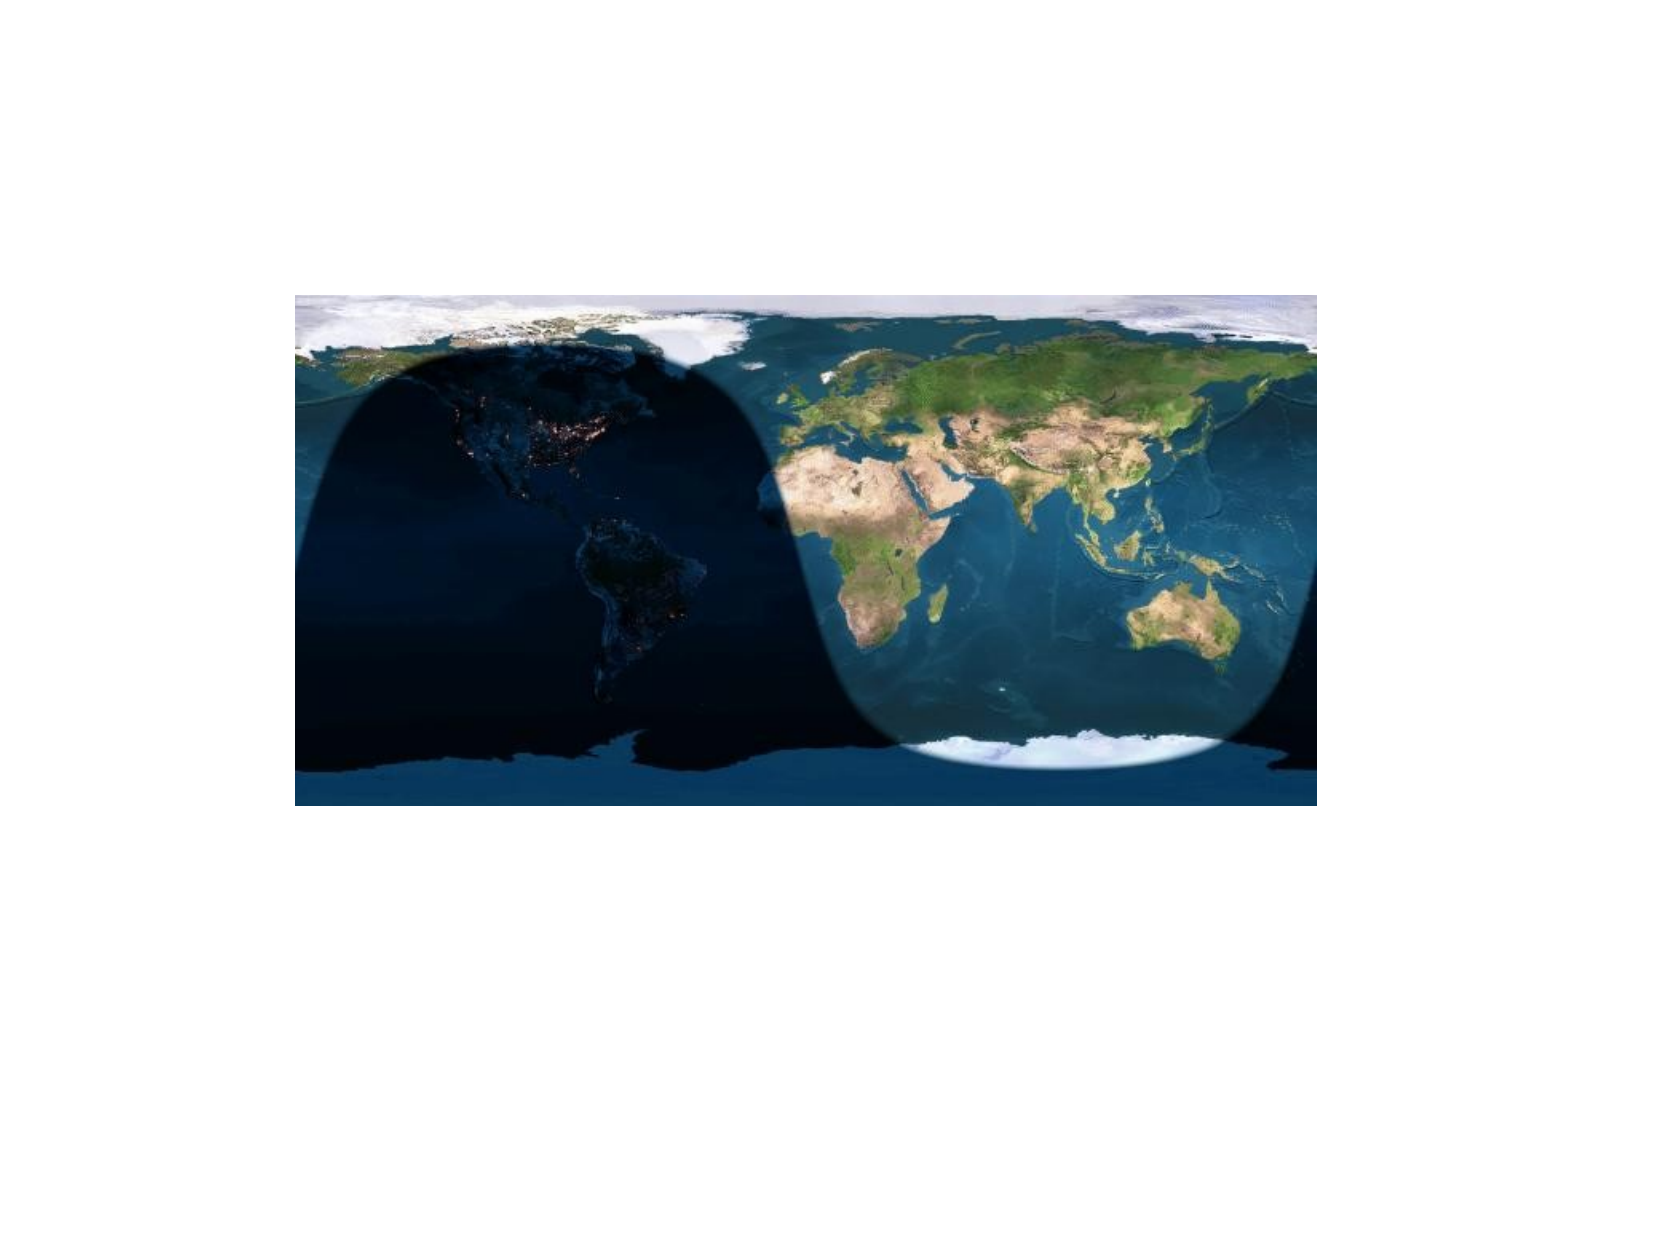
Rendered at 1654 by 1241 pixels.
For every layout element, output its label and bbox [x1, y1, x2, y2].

picture [295, 295, 1317, 806]
